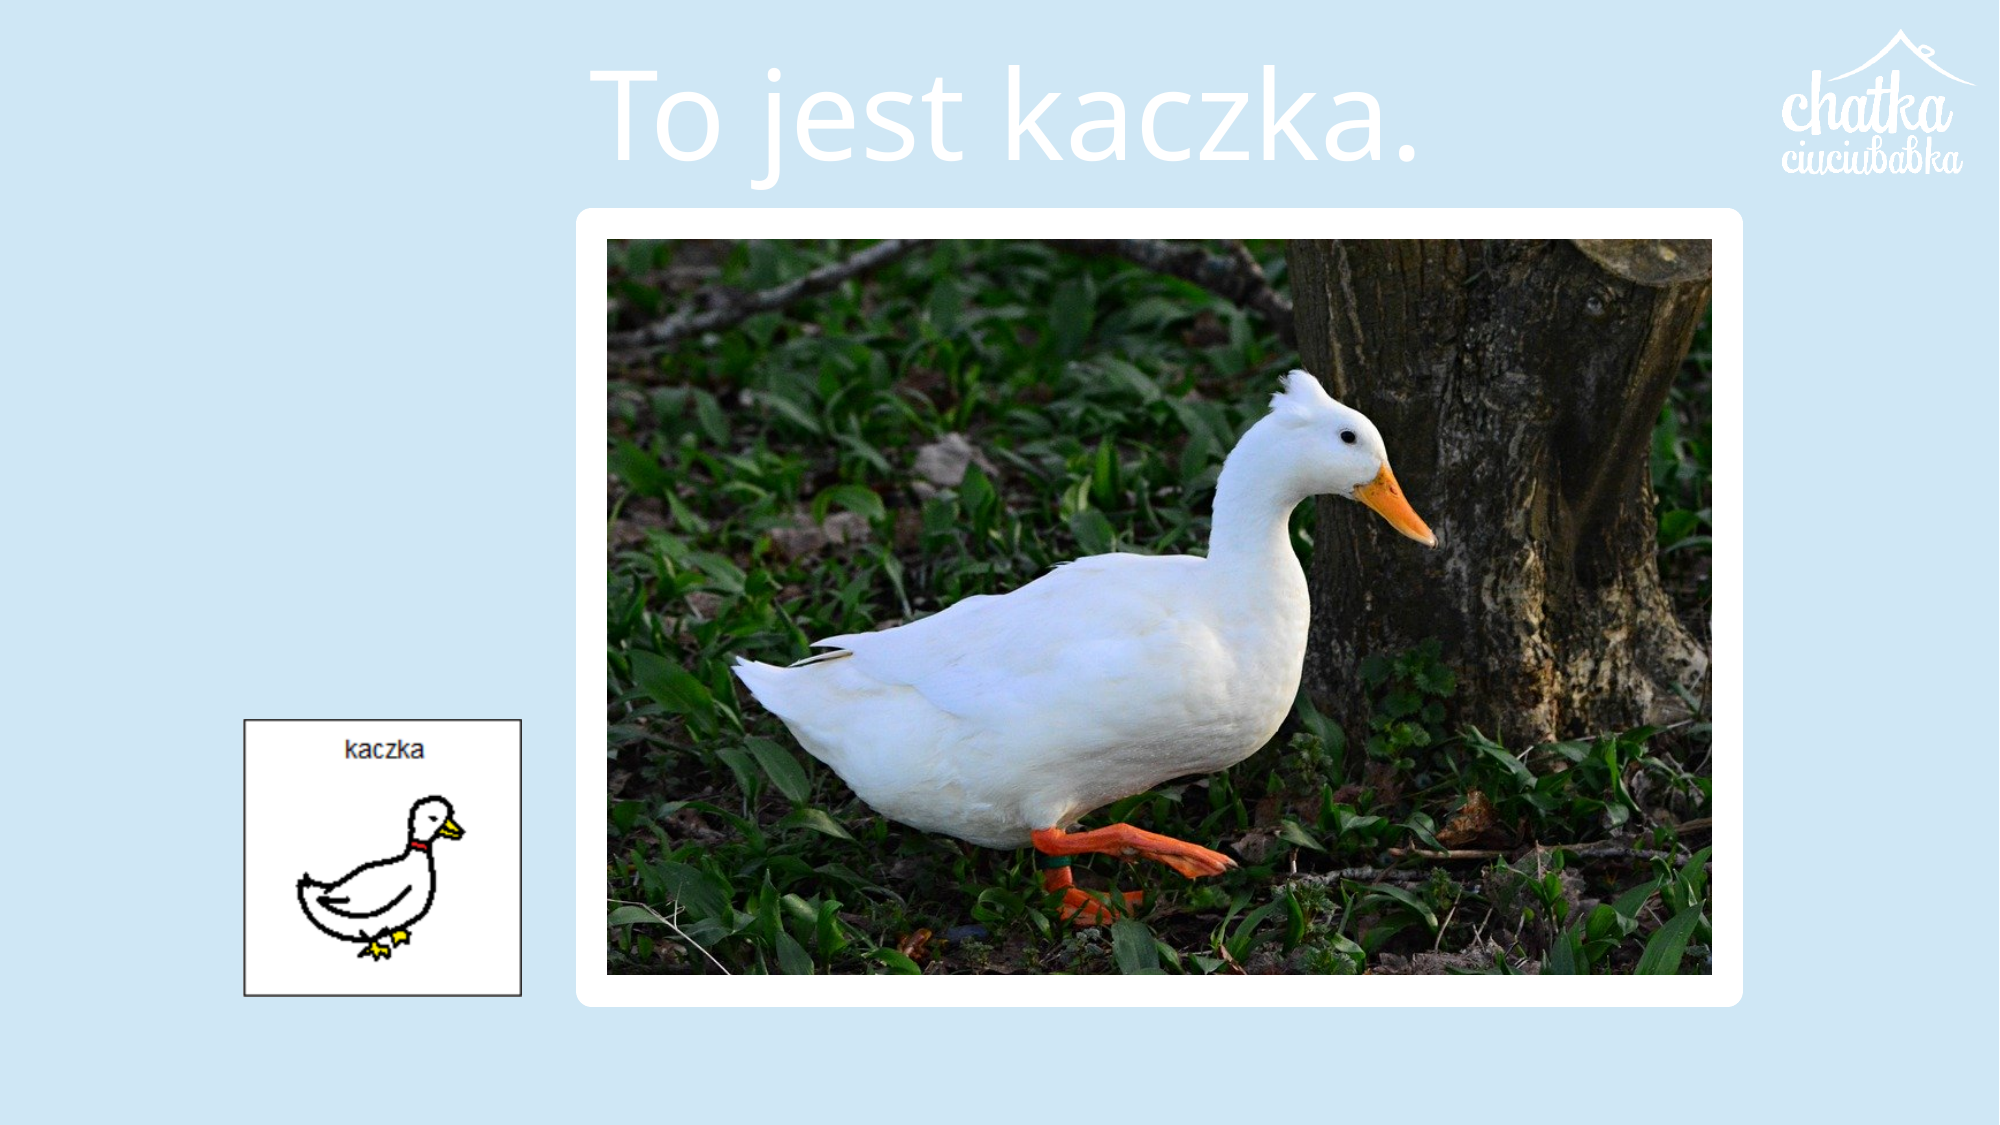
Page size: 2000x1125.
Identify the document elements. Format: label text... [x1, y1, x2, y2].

picture [607, 239, 1712, 976]
text_box To jest kaczka. [574, 45, 1668, 196]
picture [243, 719, 522, 997]
picture [1755, 5, 1991, 241]
